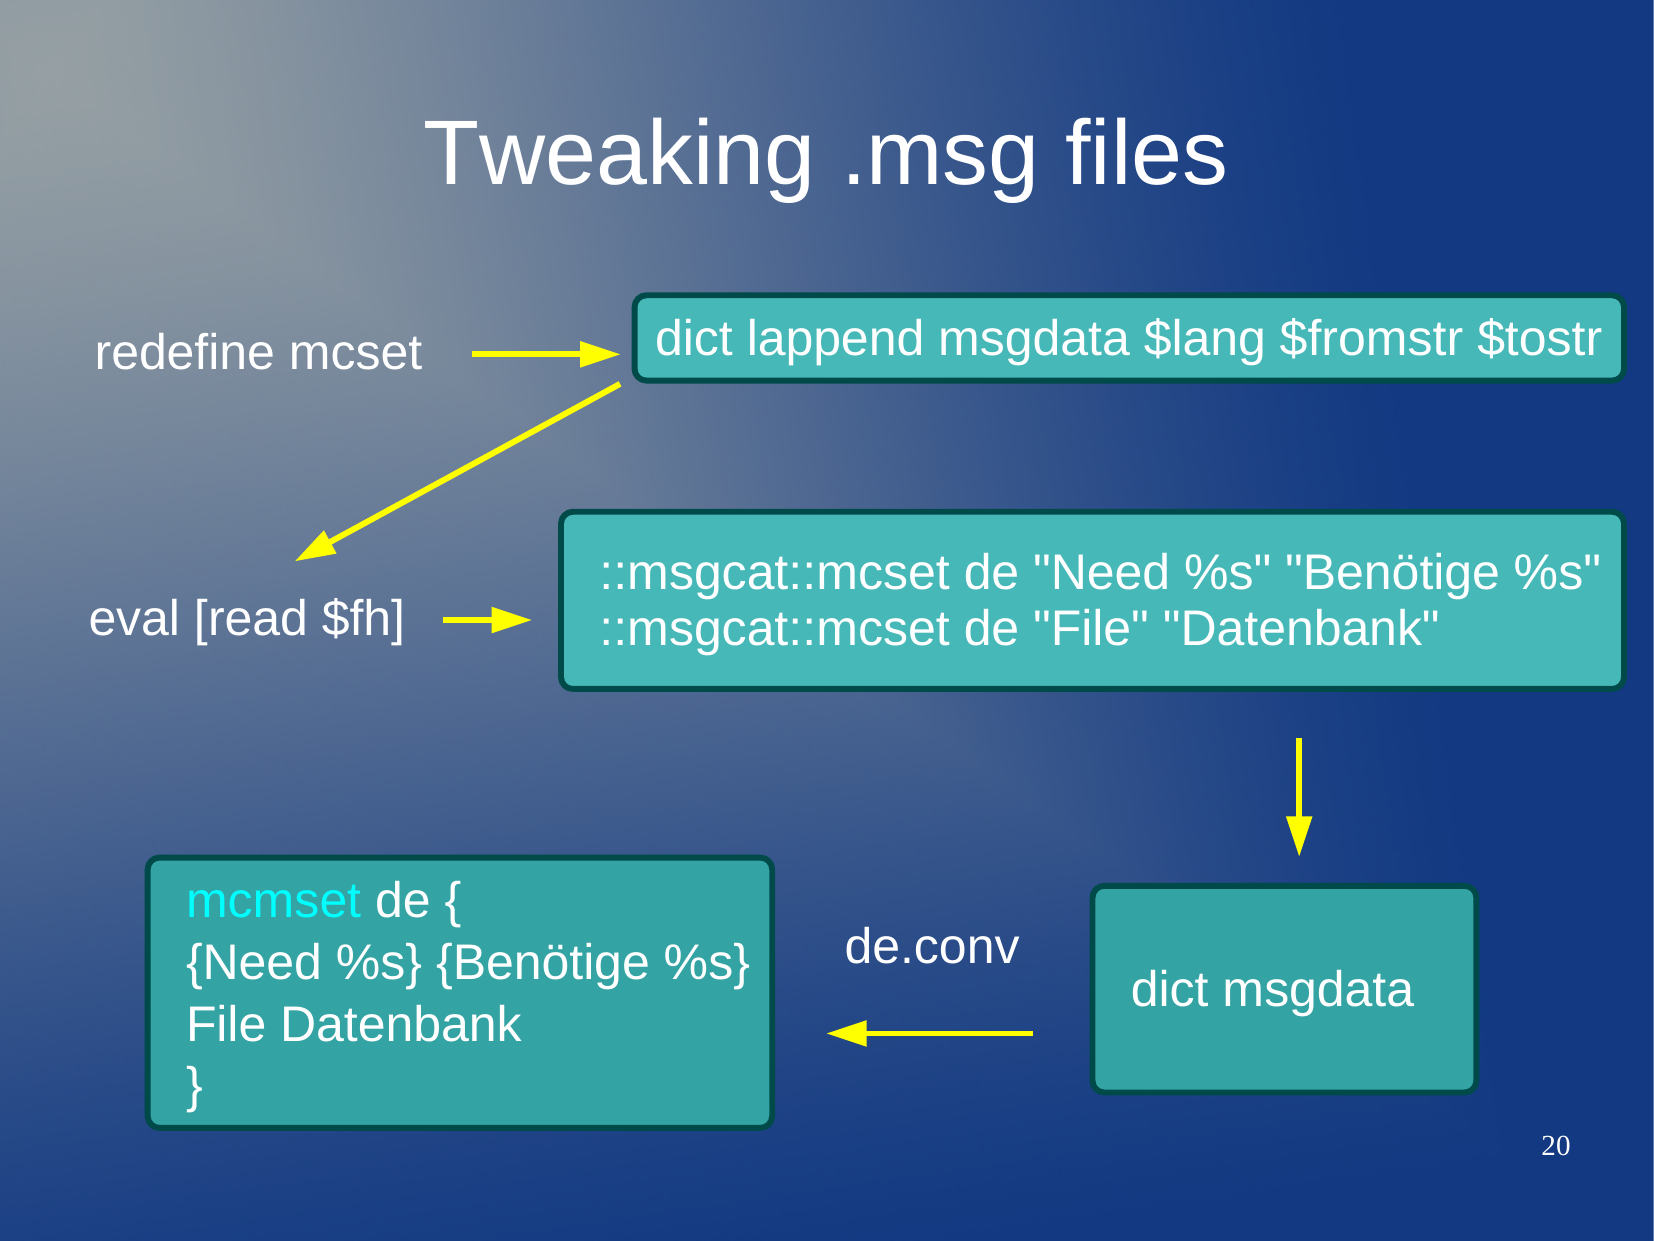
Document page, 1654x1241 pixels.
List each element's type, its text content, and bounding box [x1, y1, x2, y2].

text_box eval [read $fh] [88, 590, 443, 647]
text_box dict lappend msgdata $lang $fromstr $tostr [634, 295, 1625, 381]
text_box mcmset de { {Need %s} {Benötige %s} File Datenbank } [147, 857, 773, 1128]
picture [0, 0, 1654, 1241]
text_box ::msgcat::mcset de "Need %s" "Benötige %s" ::msgcat::mcset de "File" "Datenbank" [561, 511, 1625, 689]
text_box redefine mcset [94, 324, 479, 381]
title Tweaking .msg files [82, 49, 1571, 257]
text_box de.conv [844, 918, 1052, 975]
text_box dict msgdata [1092, 885, 1477, 1093]
